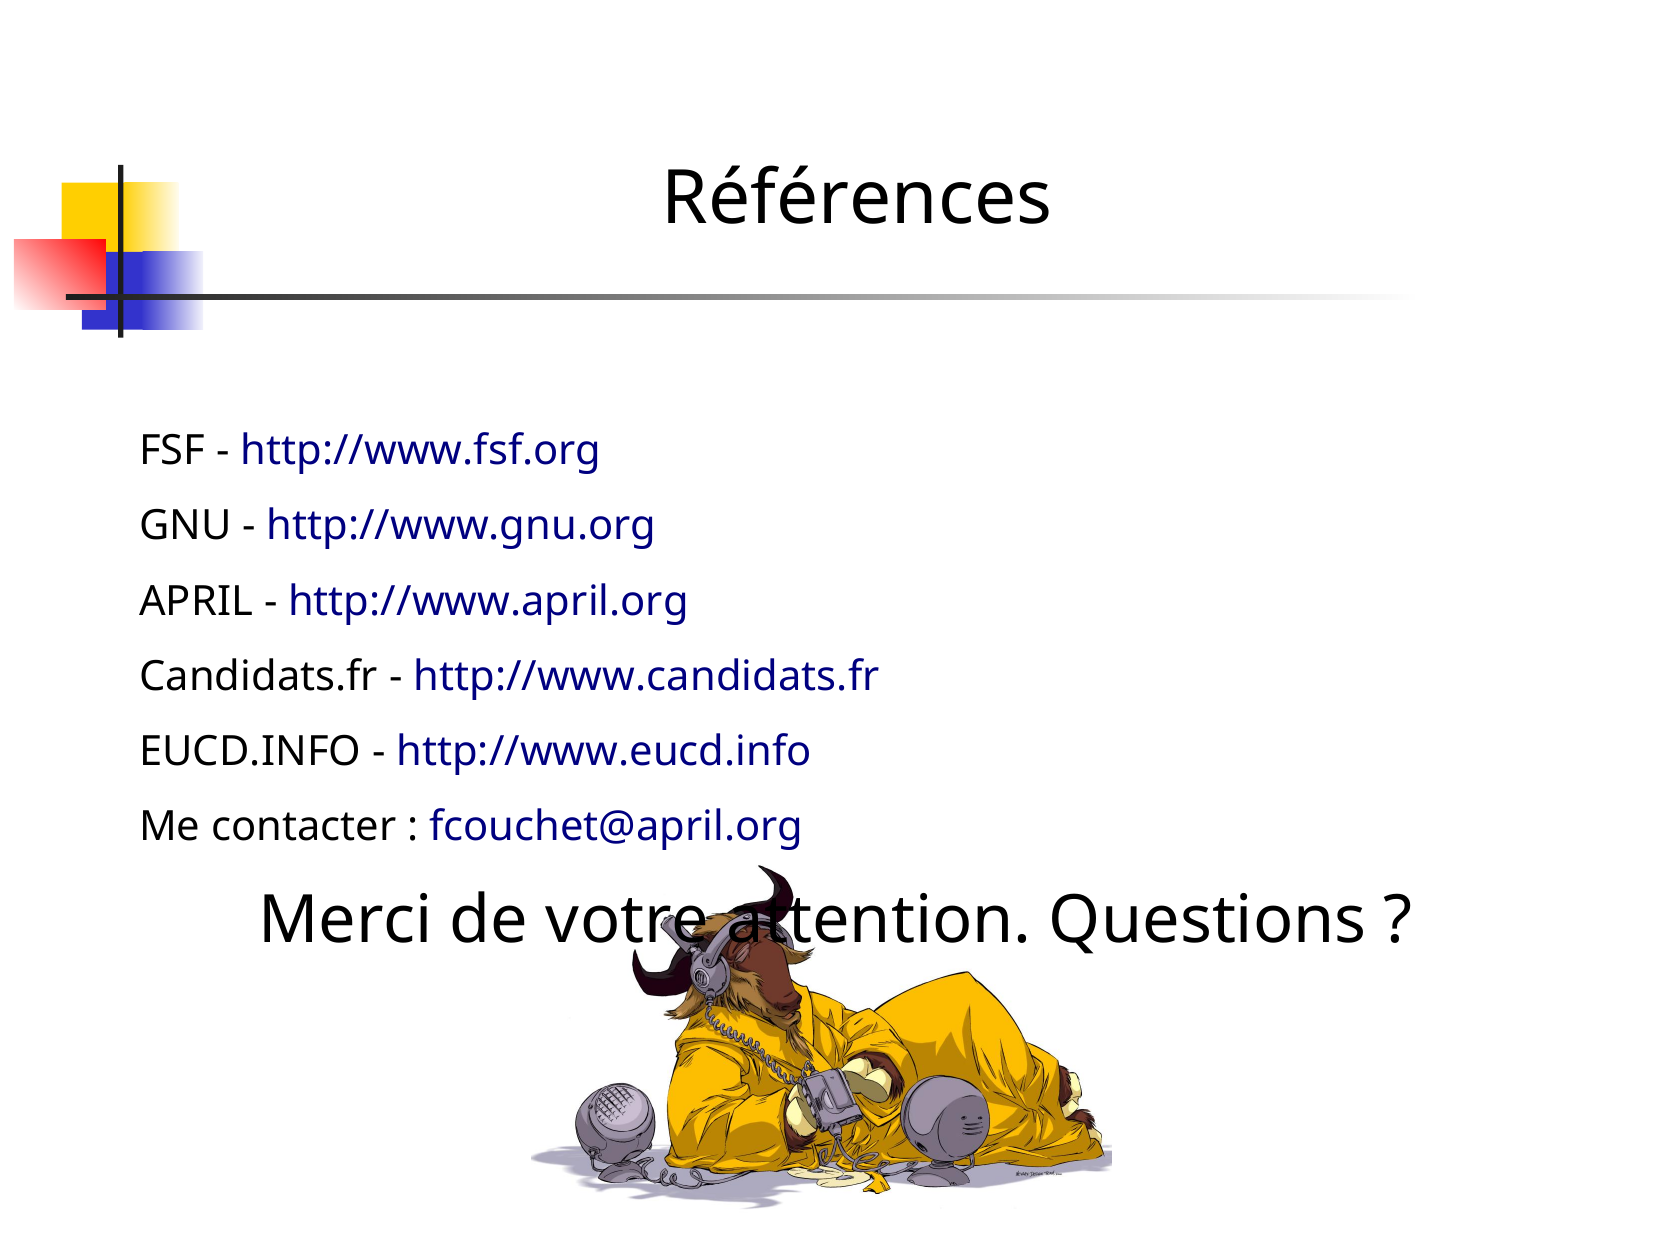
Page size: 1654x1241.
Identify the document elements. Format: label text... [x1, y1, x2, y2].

title Références [121, 91, 1534, 299]
list FSF - http://www.fsf.org GNU - http://www.gnu.org APRIL - http://www.april.org Candidats.fr - http://www.candidats.fr EUCD.INFO - http://www.eucd.info Me contacter : fcouchet@april.org Merci de votre attention. Questions ? [121, 344, 1534, 1127]
picture [531, 1127, 1112, 1213]
